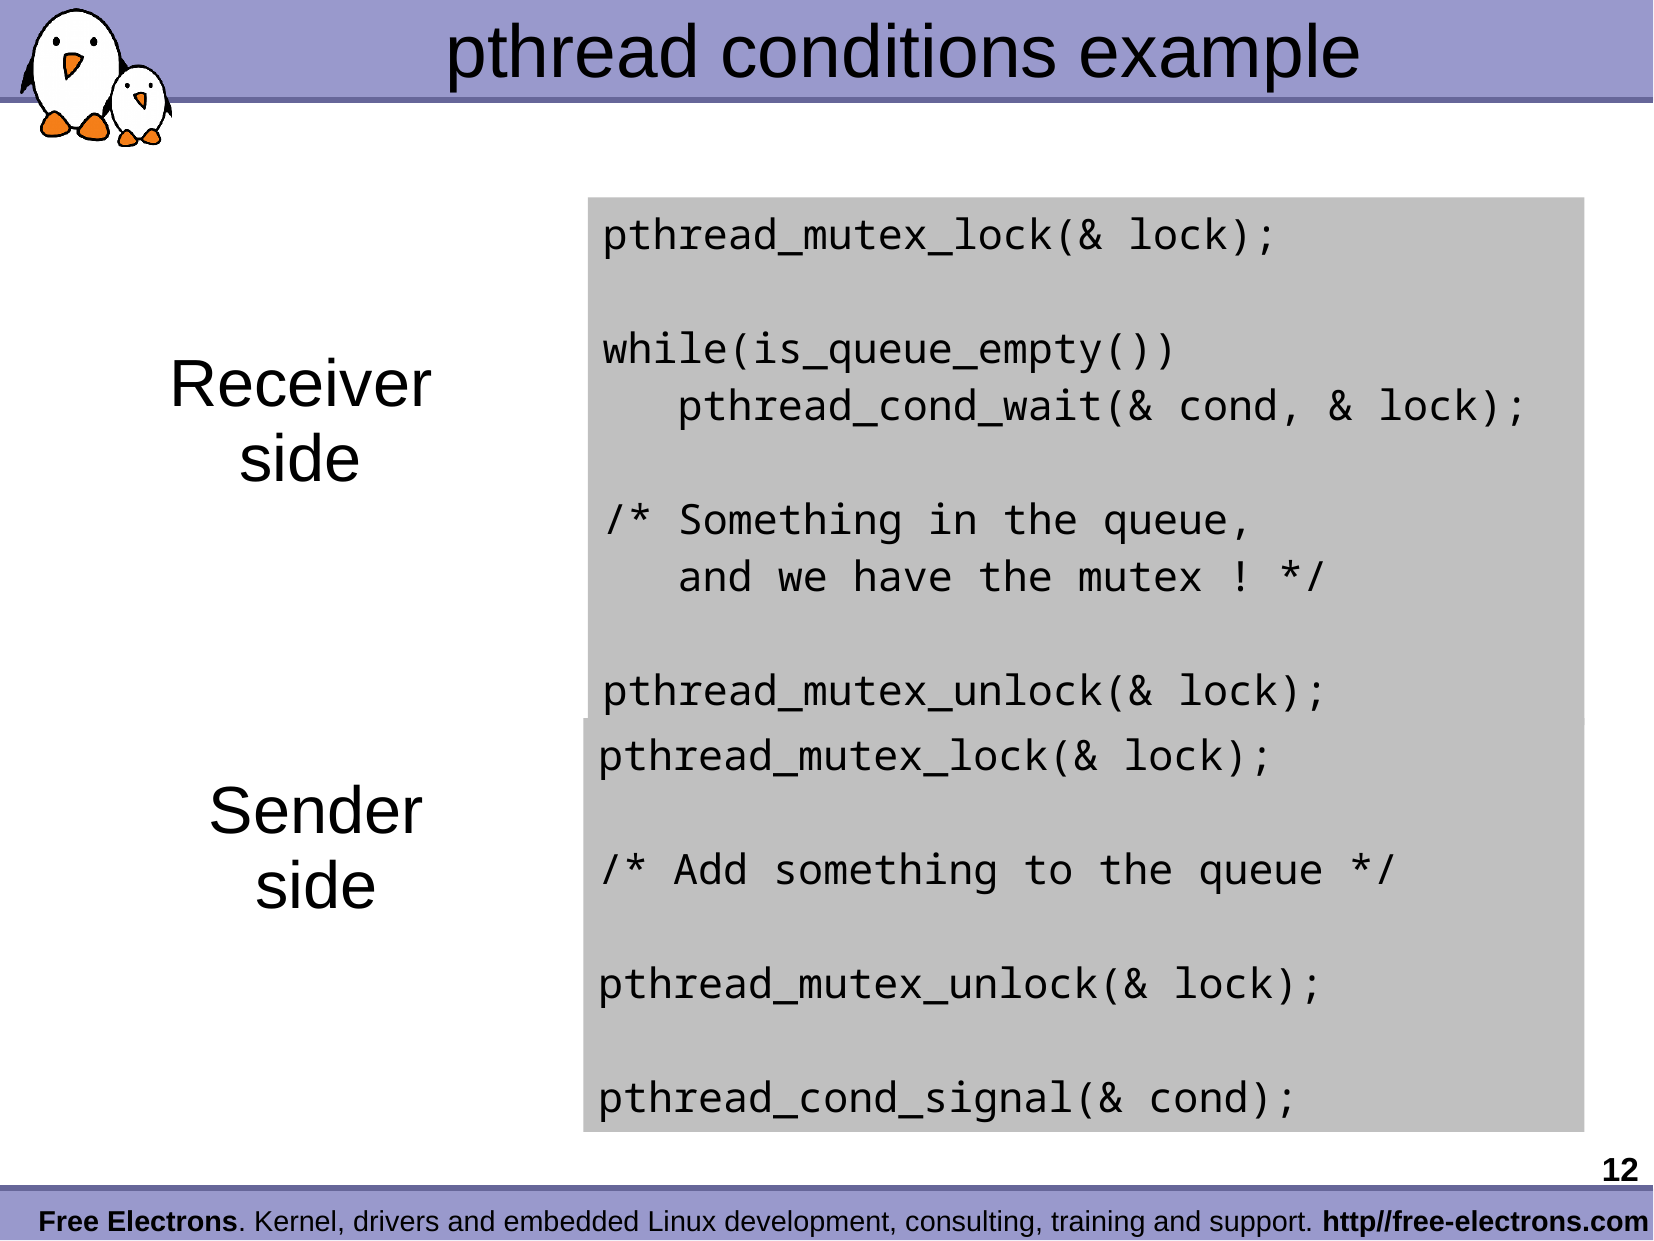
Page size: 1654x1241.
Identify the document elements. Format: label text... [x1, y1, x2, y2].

text_box pthread_mutex_lock(& lock); while(is_queue_empty()) pthread_cond_wait(& cond, & lock); /* Something in the queue, and we have the mutex ! */ pthread_mutex_unlock(& lock); [587, 197, 1585, 650]
text_box pthread_mutex_lock(& lock); /* Add something to the queue */ pthread_mutex_unlock(& lock); pthread_cond_signal(& cond); [583, 718, 1585, 1082]
title pthread conditions example [178, 4, 1631, 98]
text_box Receiver side [152, 338, 449, 520]
text_box Sender side [152, 766, 481, 948]
picture [20, 8, 172, 147]
